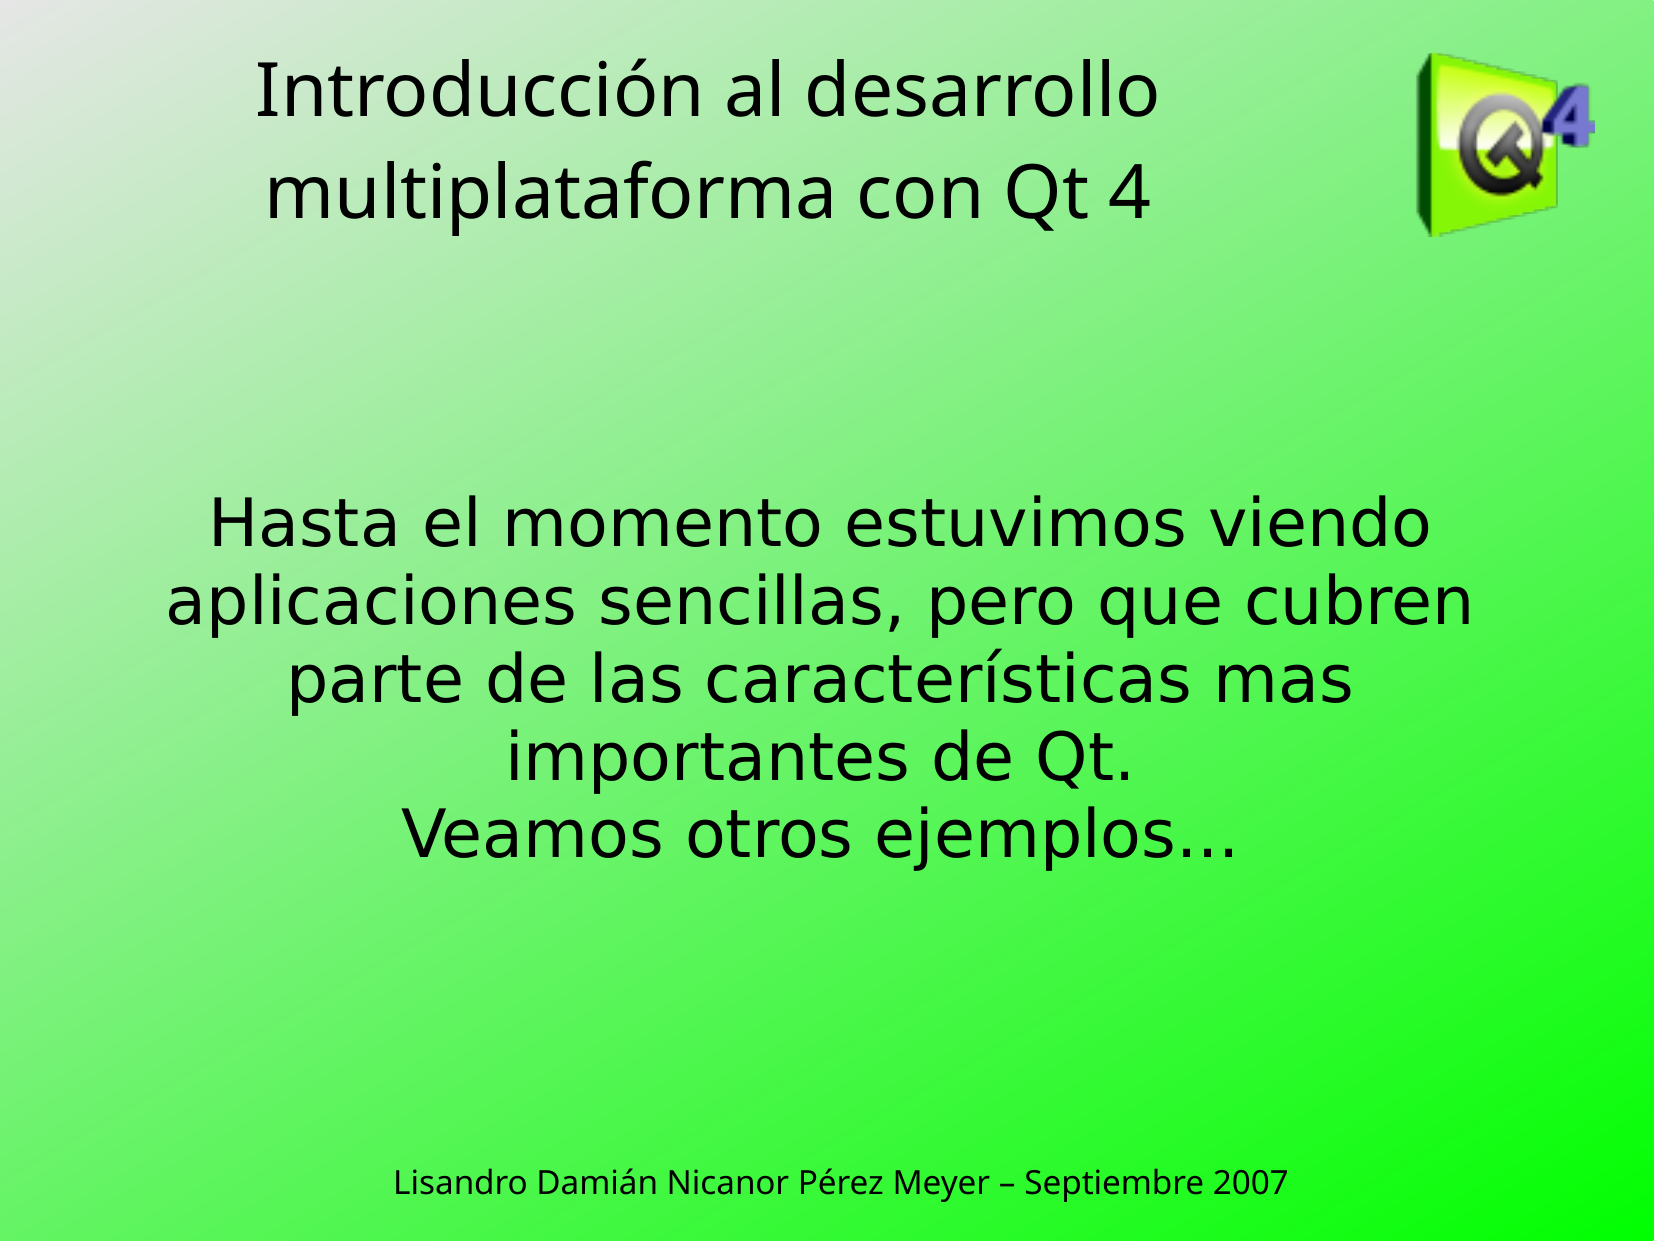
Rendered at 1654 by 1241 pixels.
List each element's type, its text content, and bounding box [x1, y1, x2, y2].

subtitle Hasta el momento estuvimos viendo aplicaciones sencillas, pero que cubren parte de las características mas importantes de Qt. Veamos otros ejemplos... [76, 265, 1565, 1093]
picture [1412, 53, 1595, 237]
title Introducción al desarrollo multiplataforma con Qt 4 [147, 11, 1270, 265]
text_box Lisandro Damián Nicanor Pérez Meyer – Septiembre 2007 [88, 1151, 1595, 1213]
